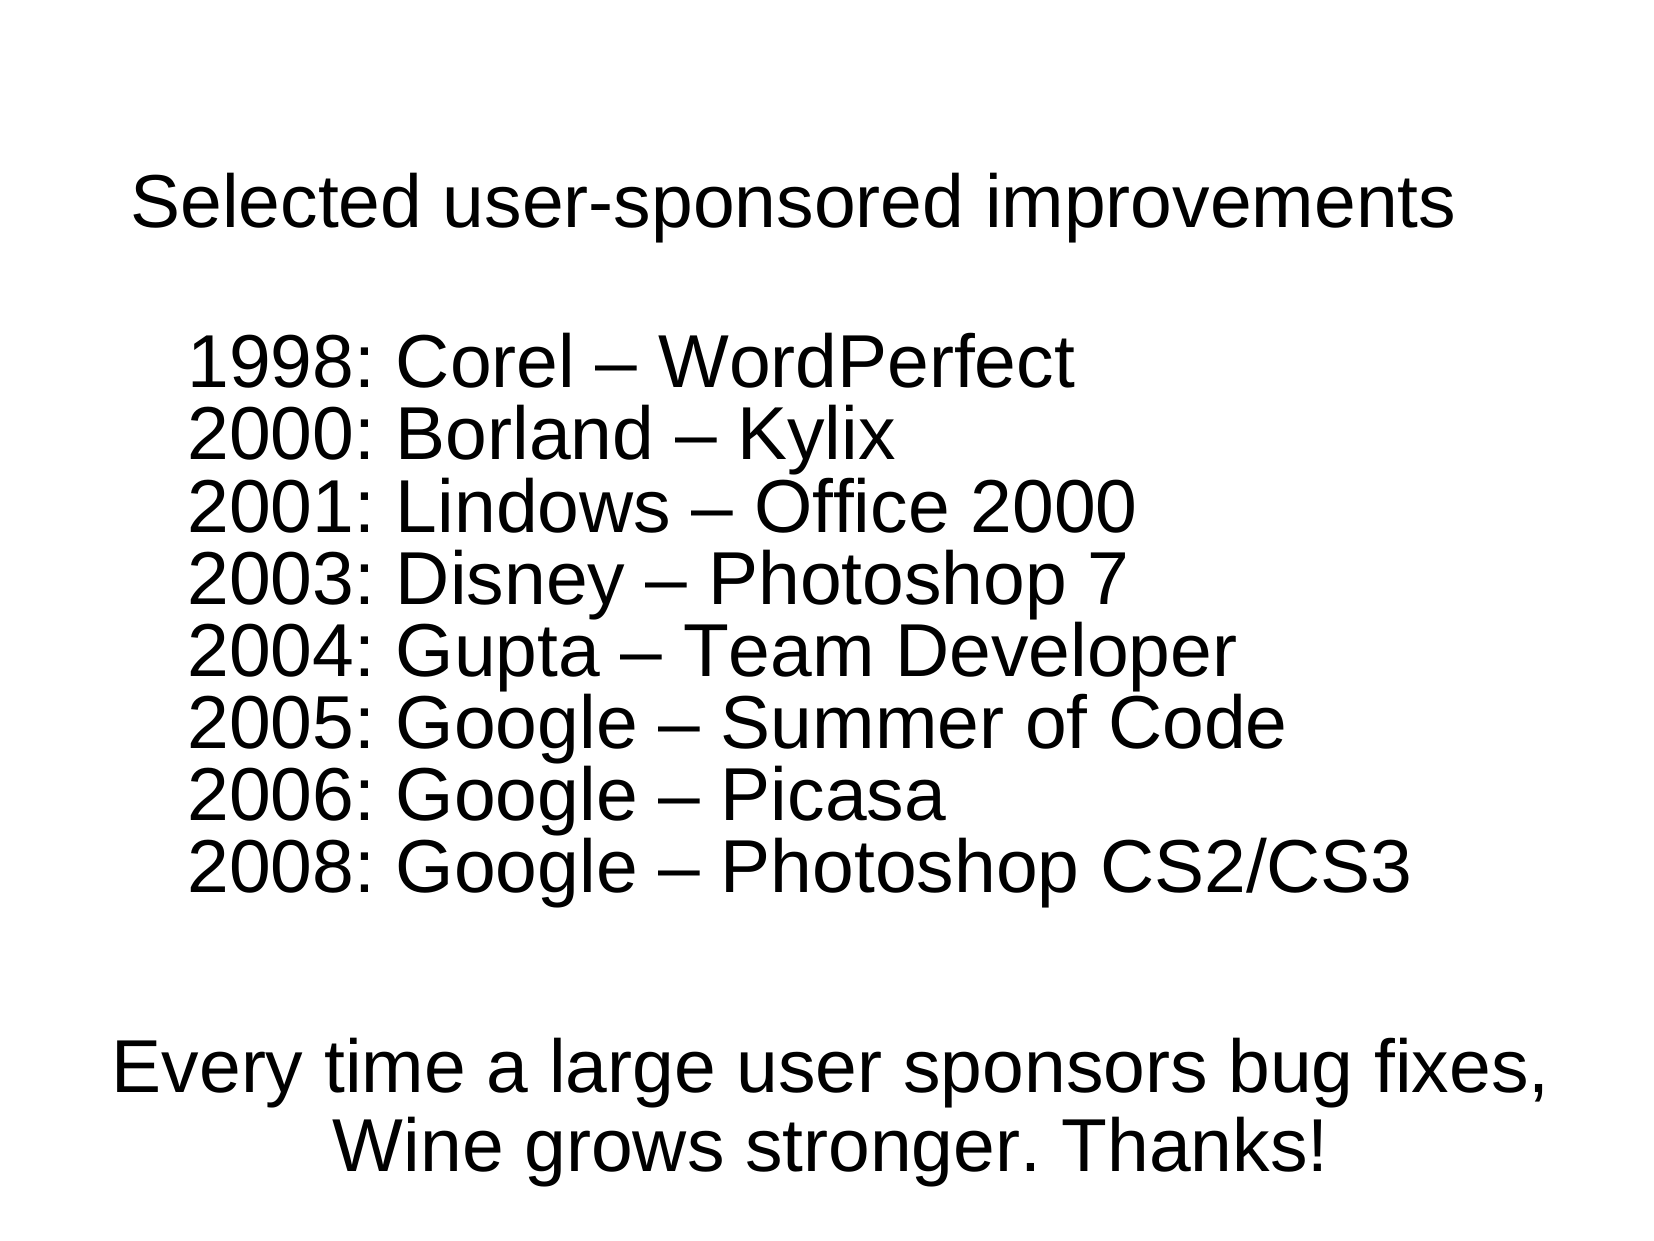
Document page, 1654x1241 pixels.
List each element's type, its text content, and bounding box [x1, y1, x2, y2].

title Every time a large user sponsors bug fixes, Wine grows stronger. Thanks! [86, 1012, 1576, 1205]
title Selected user-sponsored improvements [49, 107, 1538, 301]
title 1998: Corel – WordPerfect 2000: Borland – Kylix 2001: Lindows – Office 2000 2003: Disney – Photoshop 7 2004: Gupta – Team Developer 2005: Google – Summer of Code 2006: Google – Picasa 2008: Google – Photoshop CS2/CS3 [187, 301, 1526, 938]
